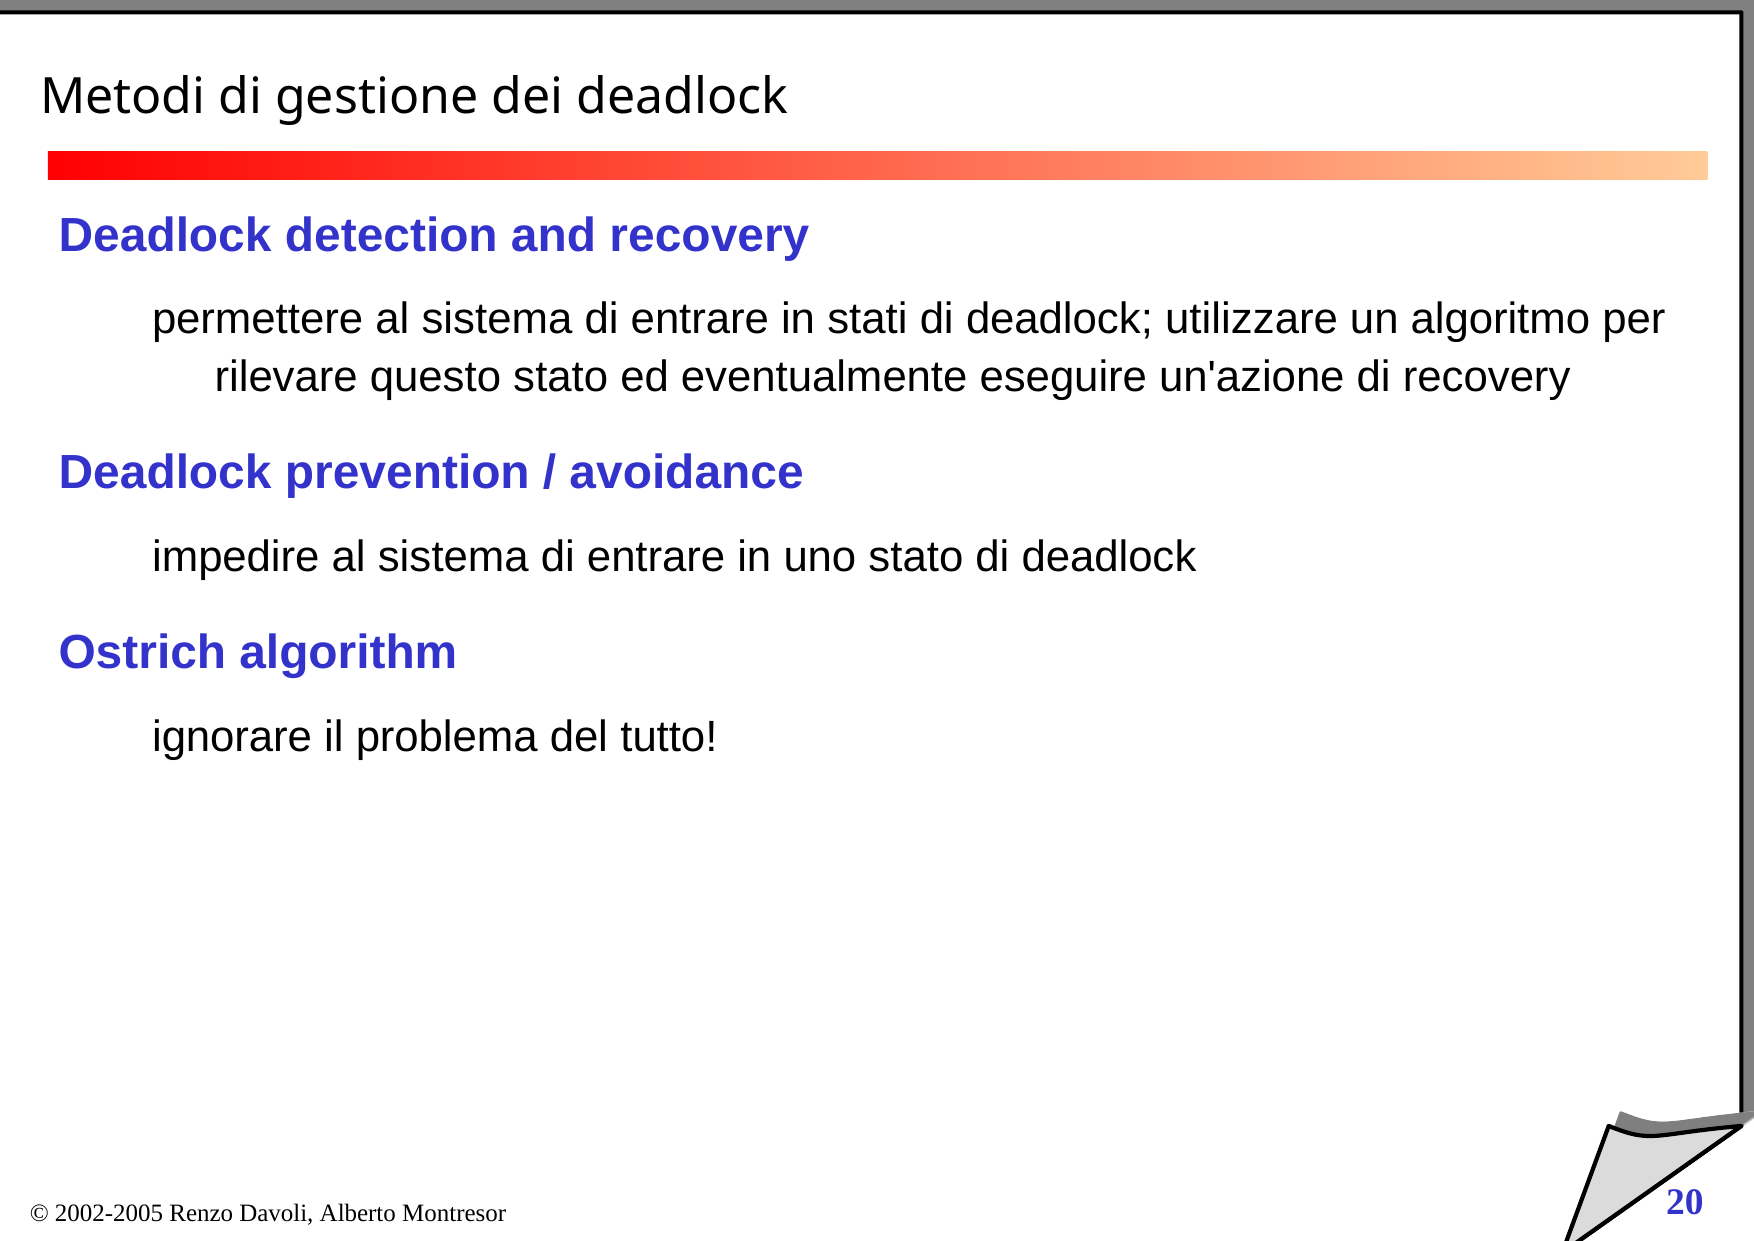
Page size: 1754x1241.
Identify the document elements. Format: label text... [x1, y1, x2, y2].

title Metodi di gestione dei deadlock [40, 49, 1714, 144]
text_box q [750, 152, 754, 179]
list Deadlock detection and recovery permettere al sistema di entrare in stati di deadlock; utilizzare un algoritmo per rilevare questo stato ed eventualmente eseguire un'azione di recovery Deadlock prevention / avoidance impedire al sistema di entrare in uno stato di deadlock Ostrich algorithm ignorare il problema del tutto! [58, 206, 1696, 880]
